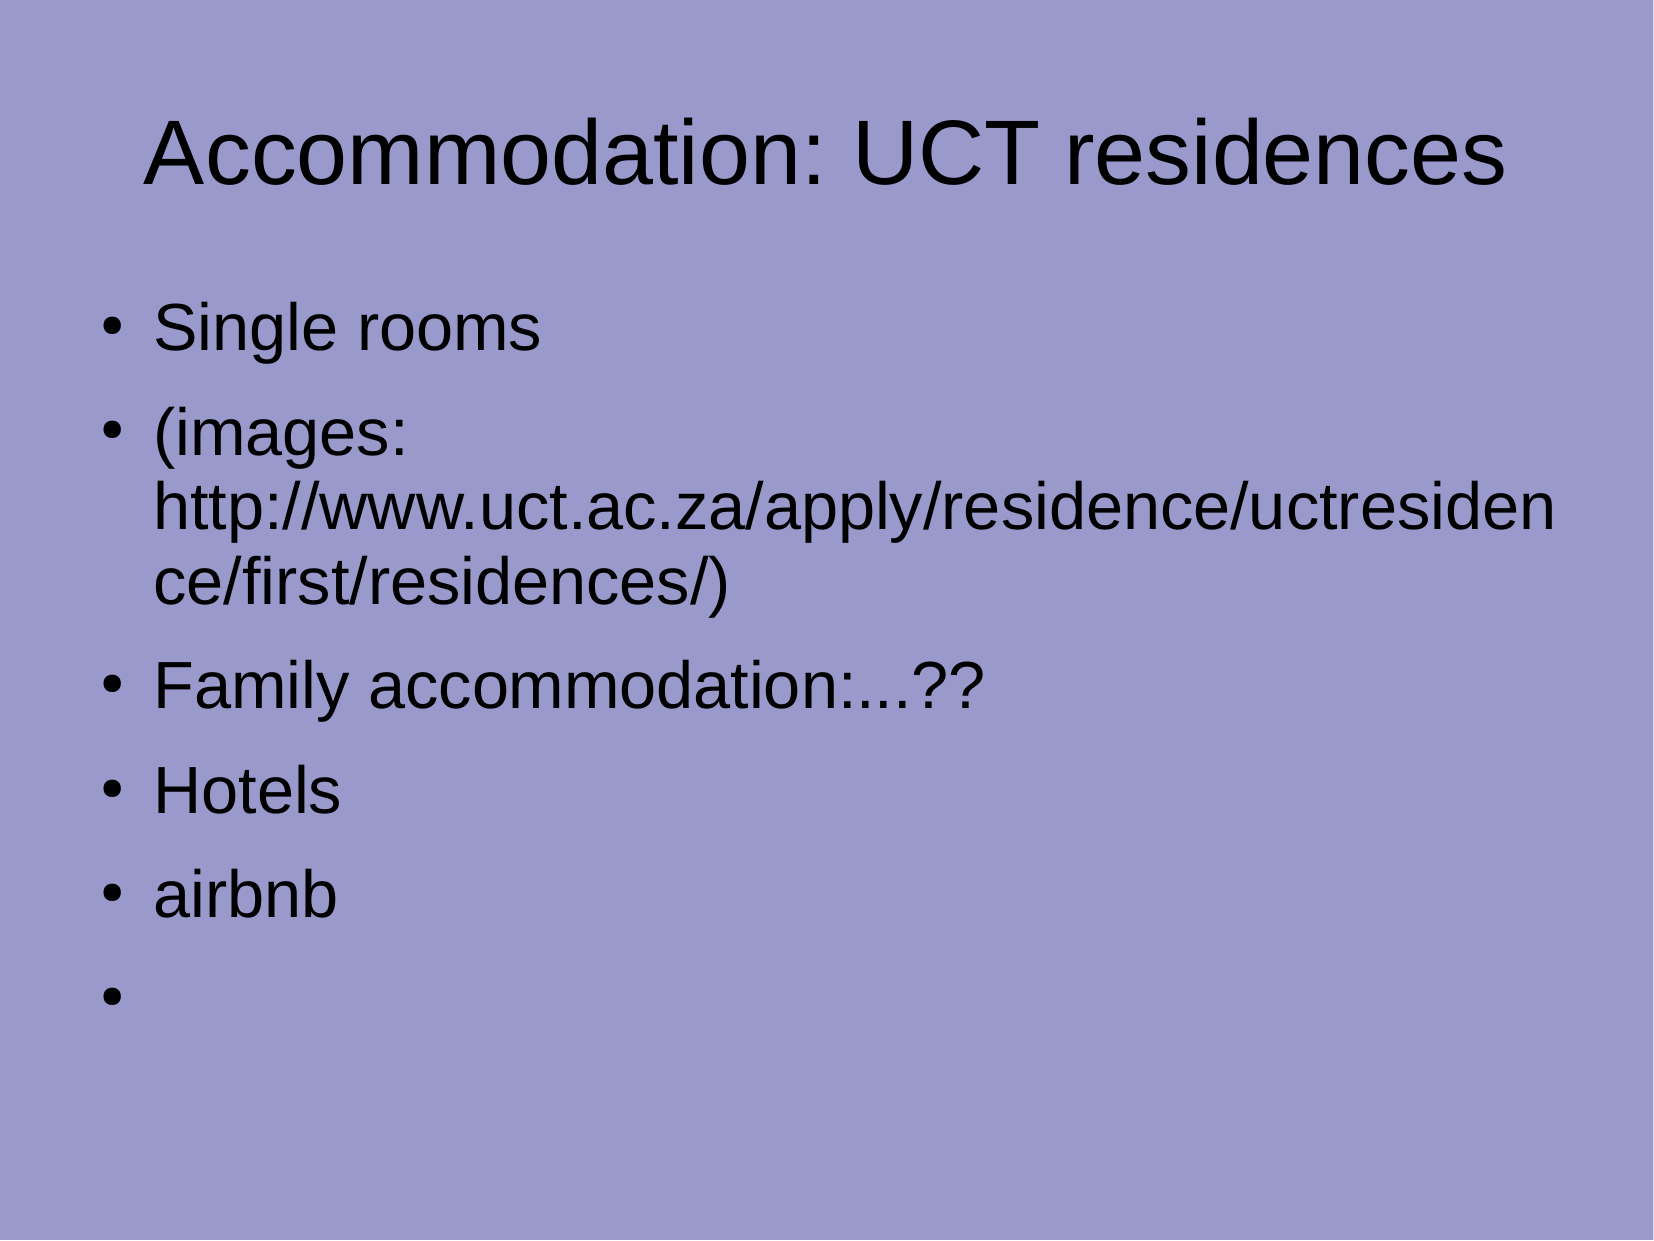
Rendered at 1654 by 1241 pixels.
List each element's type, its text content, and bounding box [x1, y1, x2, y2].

title Accommodation: UCT residences [82, 49, 1571, 257]
list Single rooms (images: http://www.uct.ac.za/apply/residence/uctresidence/first/residences/) Family accommodation:...?? Hotels airbnb [82, 290, 1571, 1010]
